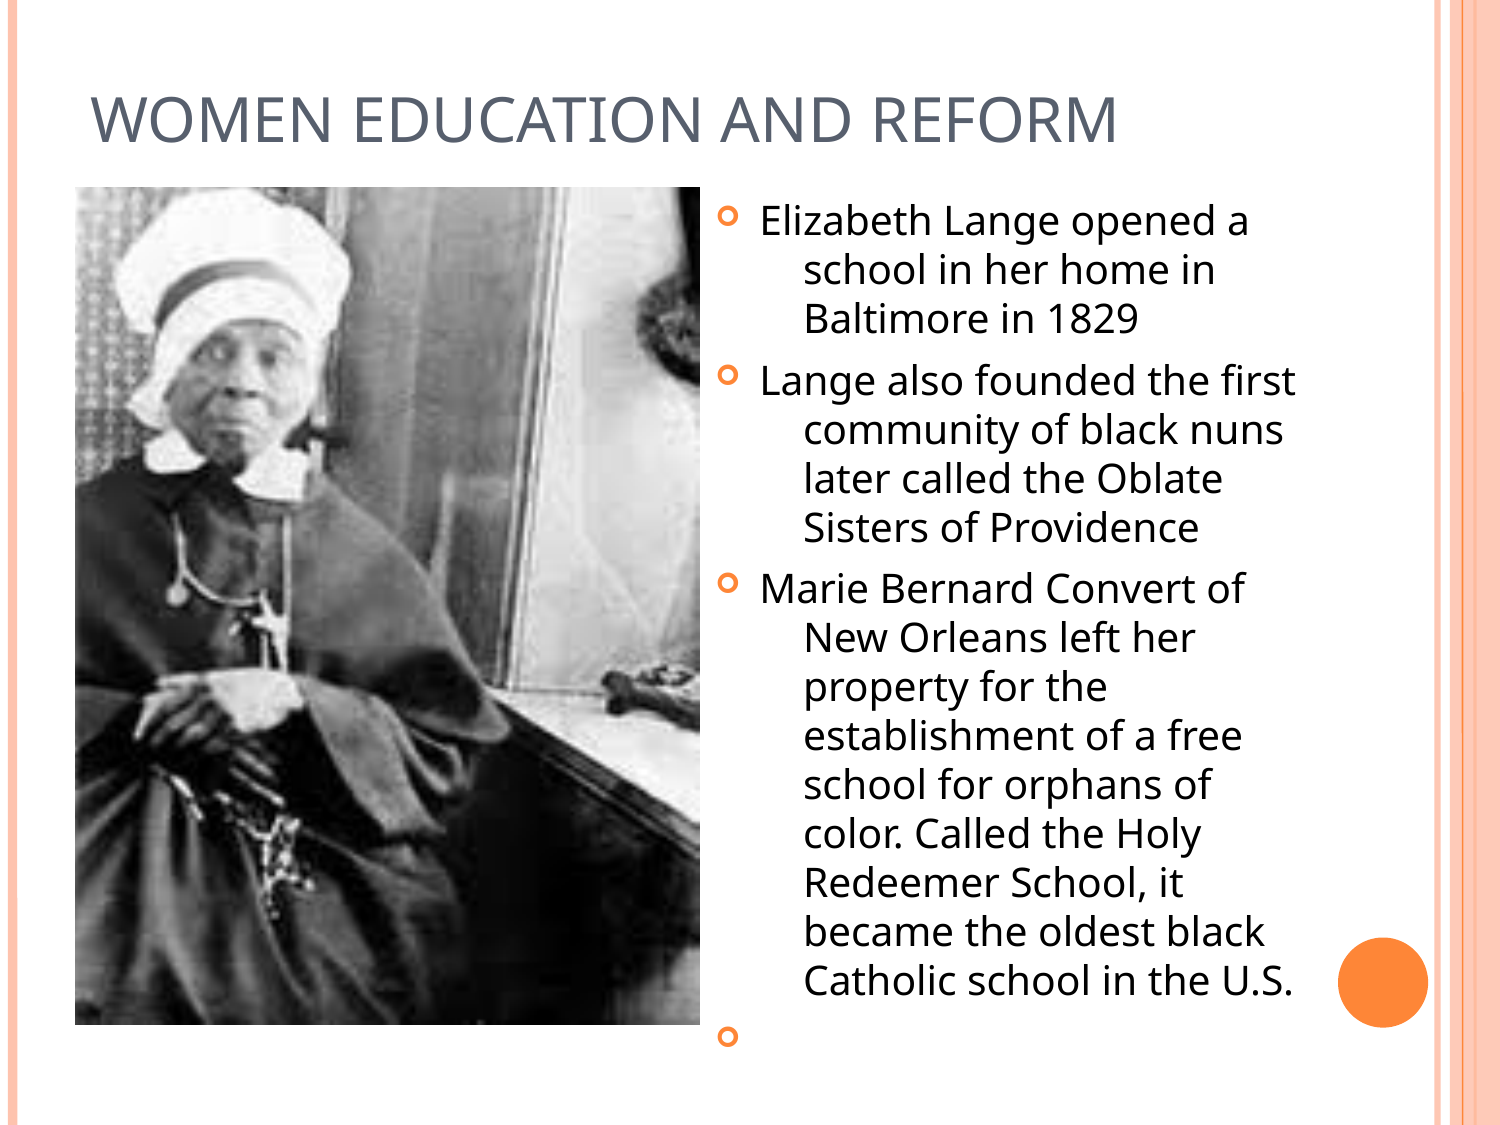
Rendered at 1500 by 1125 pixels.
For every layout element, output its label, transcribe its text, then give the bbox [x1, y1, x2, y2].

picture [75, 187, 700, 1026]
title Women Education and Reform [75, 45, 1300, 163]
list Elizabeth Lange opened a school in her home in Baltimore in 1829 Lange also founded the first community of black nuns later called the Oblate Sisters of Providence Marie Bernard Convert of New Orleans left her property for the establishment of a free school for orphans of color. Called the Holy Redeemer School, it became the oldest black Catholic school in the U.S. [700, 187, 1338, 1013]
